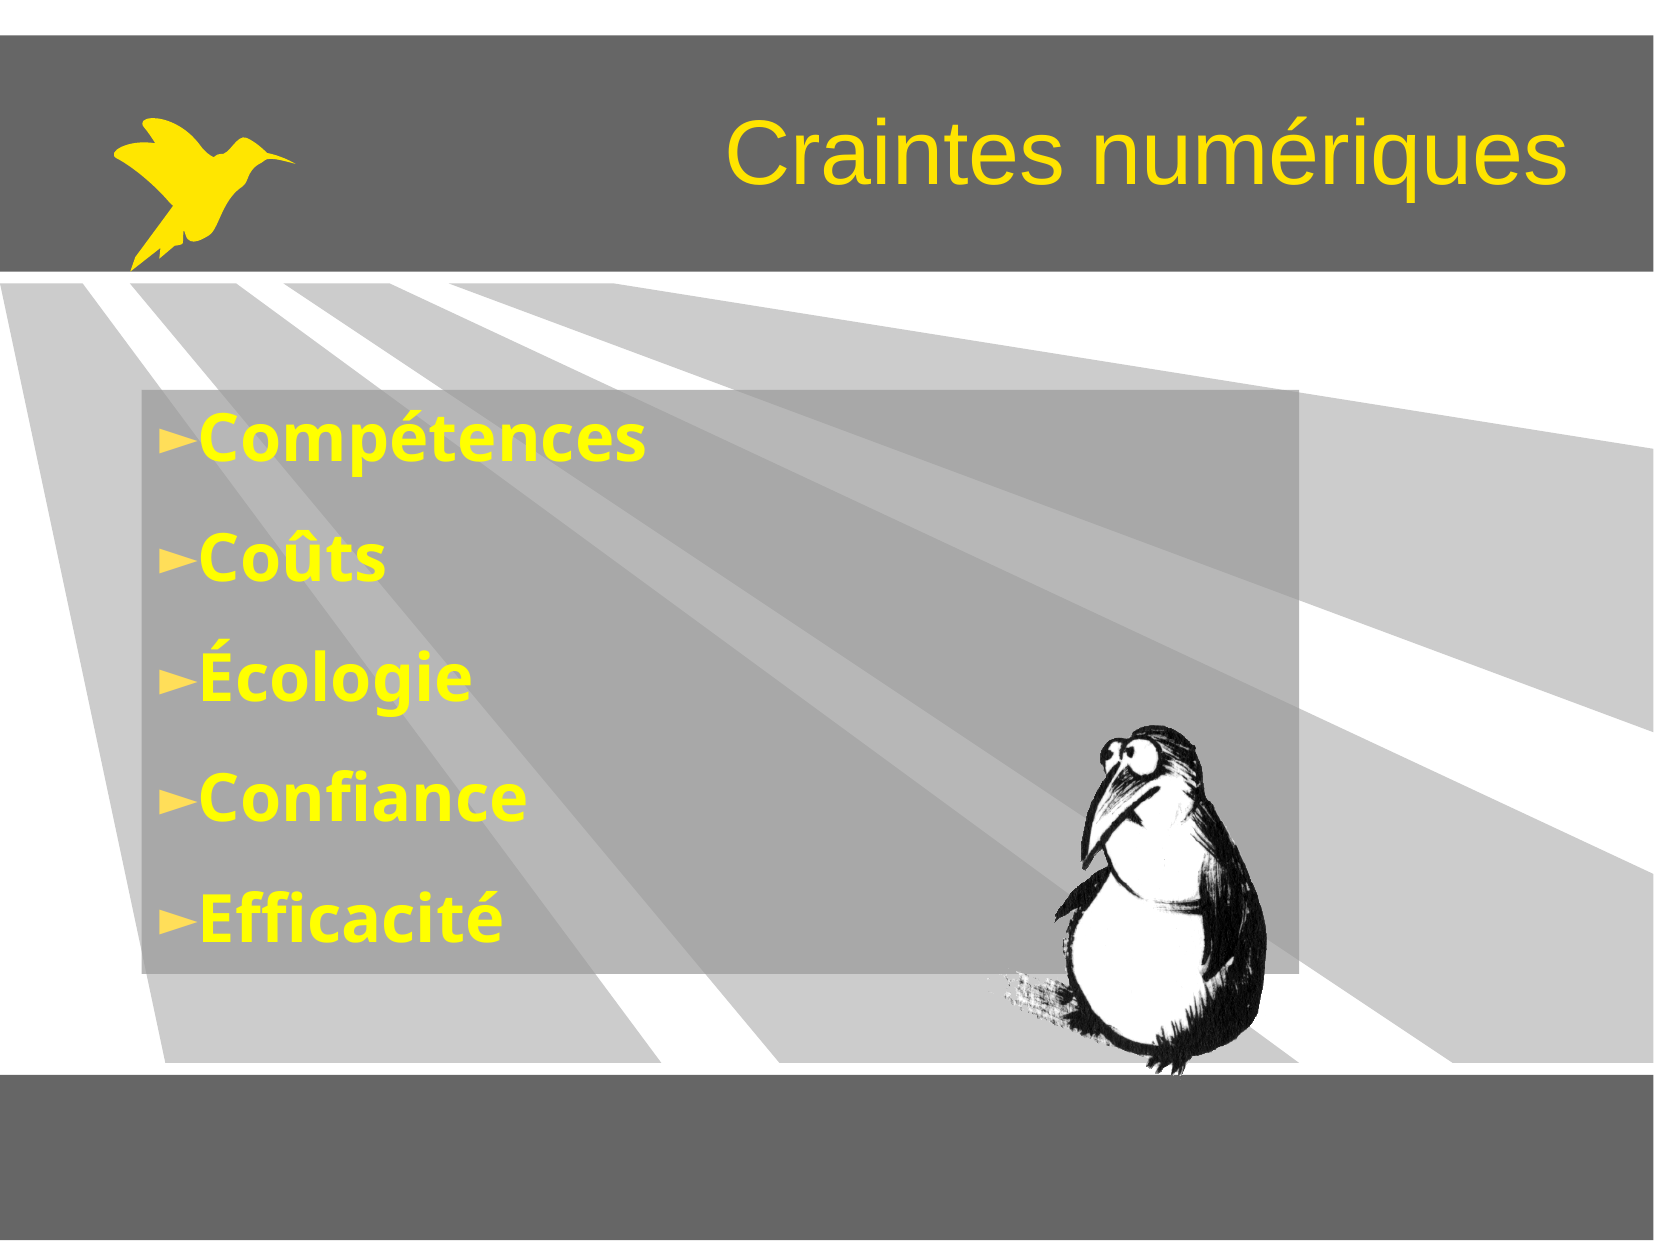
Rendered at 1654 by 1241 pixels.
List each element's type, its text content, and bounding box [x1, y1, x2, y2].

picture [944, 699, 1280, 1087]
list Compétences Coûts Écologie Confiance Efficacité [141, 389, 1300, 974]
title Craintes numériques [283, 49, 1571, 257]
